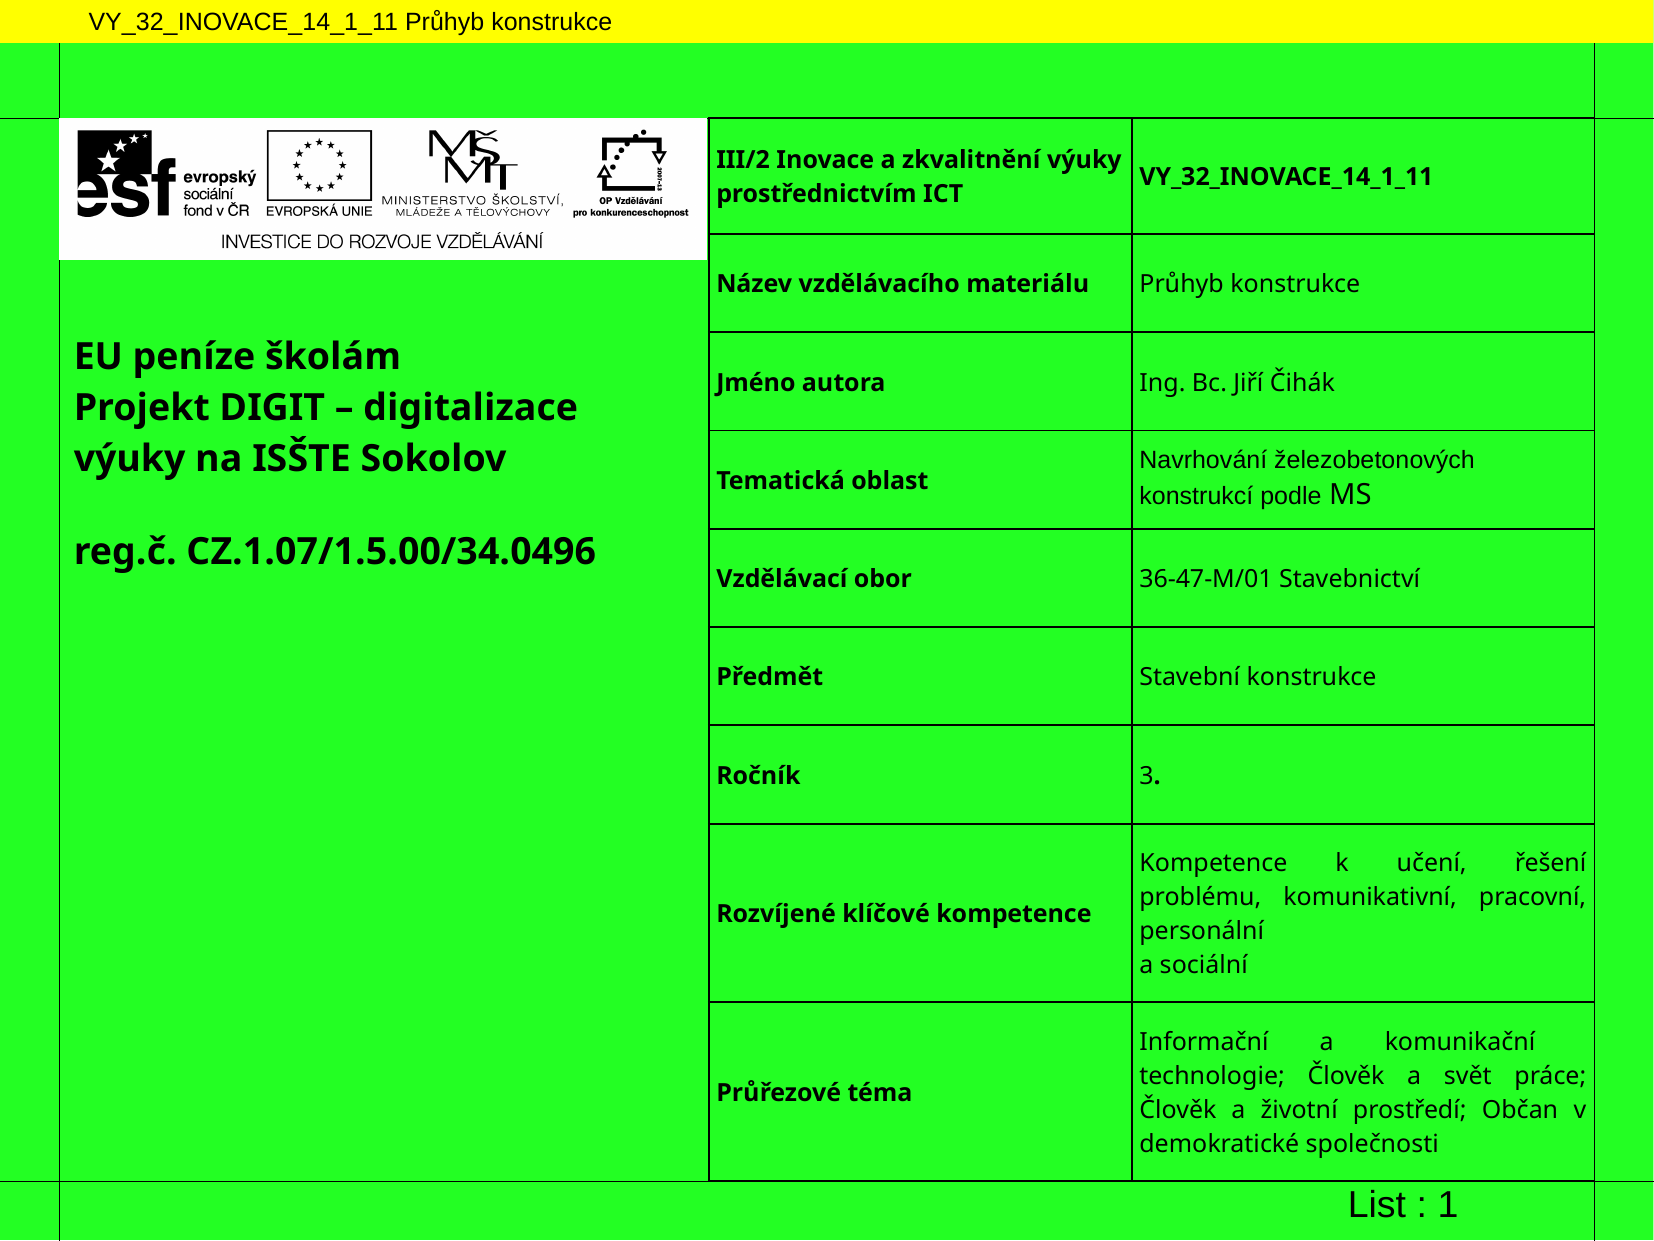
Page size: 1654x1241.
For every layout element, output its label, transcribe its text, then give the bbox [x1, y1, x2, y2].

table_cell Stavební konstrukce [1133, 628, 1594, 724]
table_cell Průhyb konstrukce [1133, 235, 1594, 331]
table_cell Ing. Bc. Jiří Čihák [1133, 333, 1594, 430]
table_cell Informační a komunikační technologie; Člověk a svět práce; Člověk a životní prostředí; Občan v demokratické společnosti [1133, 1003, 1594, 1180]
table_cell Průřezové téma [710, 1003, 1131, 1180]
table_header VY_32_INOVACE_14_1_11 [1133, 119, 1594, 233]
text_box VY_32_INOVACE_14_1_11 Průhyb konstrukce [0, 0, 1654, 43]
table_cell Rozvíjené klíčové kompetence [710, 825, 1131, 1001]
table_cell 3. [1133, 726, 1594, 823]
table_cell Jméno autora [710, 333, 1131, 430]
table_cell Ročník [710, 726, 1131, 823]
table_cell 36-47-M/01 Stavebnictví [1133, 530, 1594, 626]
table_header III/2 Inovace a zkvalitnění výuky prostřednictvím ICT [710, 119, 1131, 233]
text_box EU peníze školám Projekt DIGIT – digitalizace výuky na ISŠTE Sokolov reg.č. CZ.1.07/1.5.00/34.0496 [59, 321, 680, 567]
text_box List : <číslo> [1357, 1176, 1599, 1241]
table_cell Název vzdělávacího materiálu [710, 235, 1131, 331]
picture [59, 118, 707, 260]
table_cell Vzdělávací obor [710, 530, 1131, 626]
table_cell Navrhování železobetonových konstrukcí podle MS [1133, 431, 1594, 528]
table_cell Předmět [710, 628, 1131, 724]
table_cell Tematická oblast [710, 431, 1131, 528]
table_cell Kompetence k učení, řešení problému, komunikativní, pracovní, personální a sociální [1133, 825, 1594, 1001]
